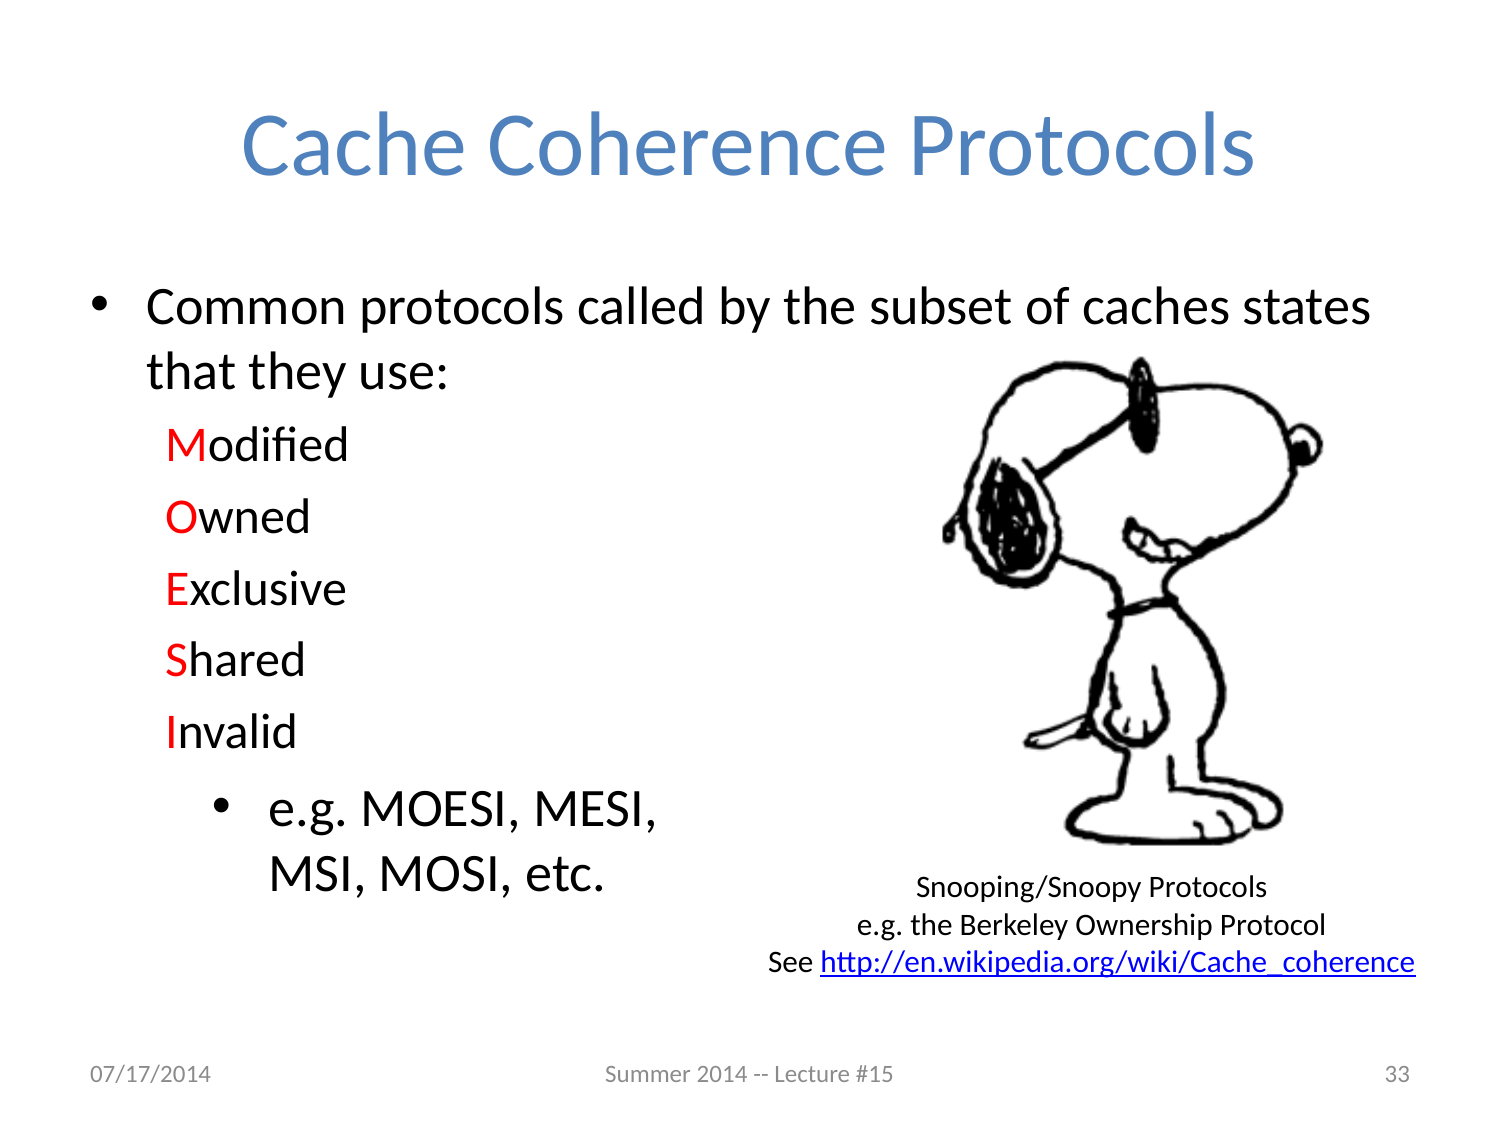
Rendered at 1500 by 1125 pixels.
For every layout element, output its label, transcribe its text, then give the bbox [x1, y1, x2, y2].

slide_number <number> [1074, 1042, 1425, 1103]
slide_number 07/17/2014 [75, 1042, 425, 1103]
text_box Snooping/Snoopy Protocols e.g. the Berkeley Ownership Protocol See http://en.wikipedia.org/wiki/Cache_coherence [753, 858, 1431, 986]
footer Summer 2014 -- Lecture #15 [512, 1042, 988, 1103]
list Common protocols called by the subset of caches states that they use: Modified Owned Exclusive Shared Invalid e.g. MOESI, MESI, MSI, MOSI, etc. [75, 262, 1425, 1073]
title Cache Coherence Protocols [75, 45, 1425, 233]
